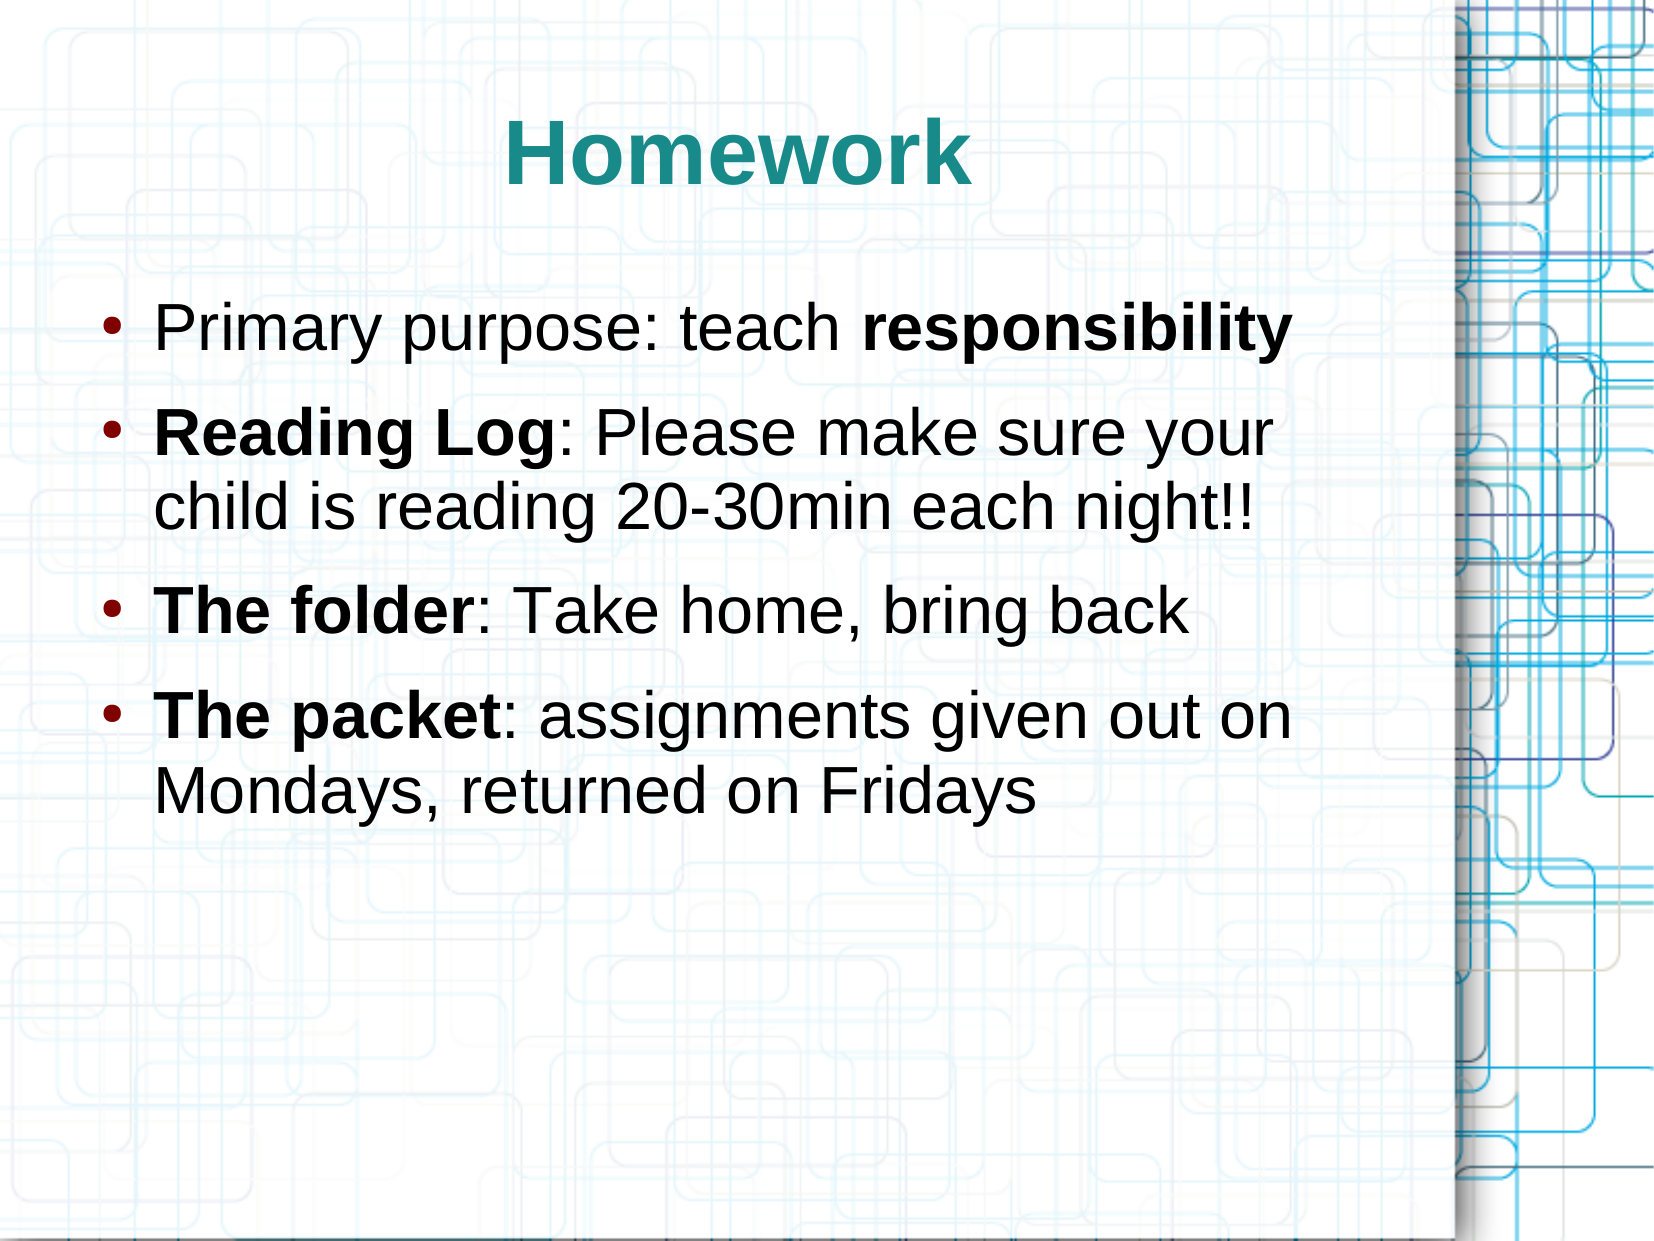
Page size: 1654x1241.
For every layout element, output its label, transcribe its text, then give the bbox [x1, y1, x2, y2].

picture [0, 0, 1654, 1241]
list Primary purpose: teach responsibility Reading Log: Please make sure your child is reading 20-30min each night!! The folder: Take home, bring back The packet: assignments given out on Mondays, returned on Fridays [82, 290, 1418, 1109]
title Homework [59, 49, 1418, 257]
